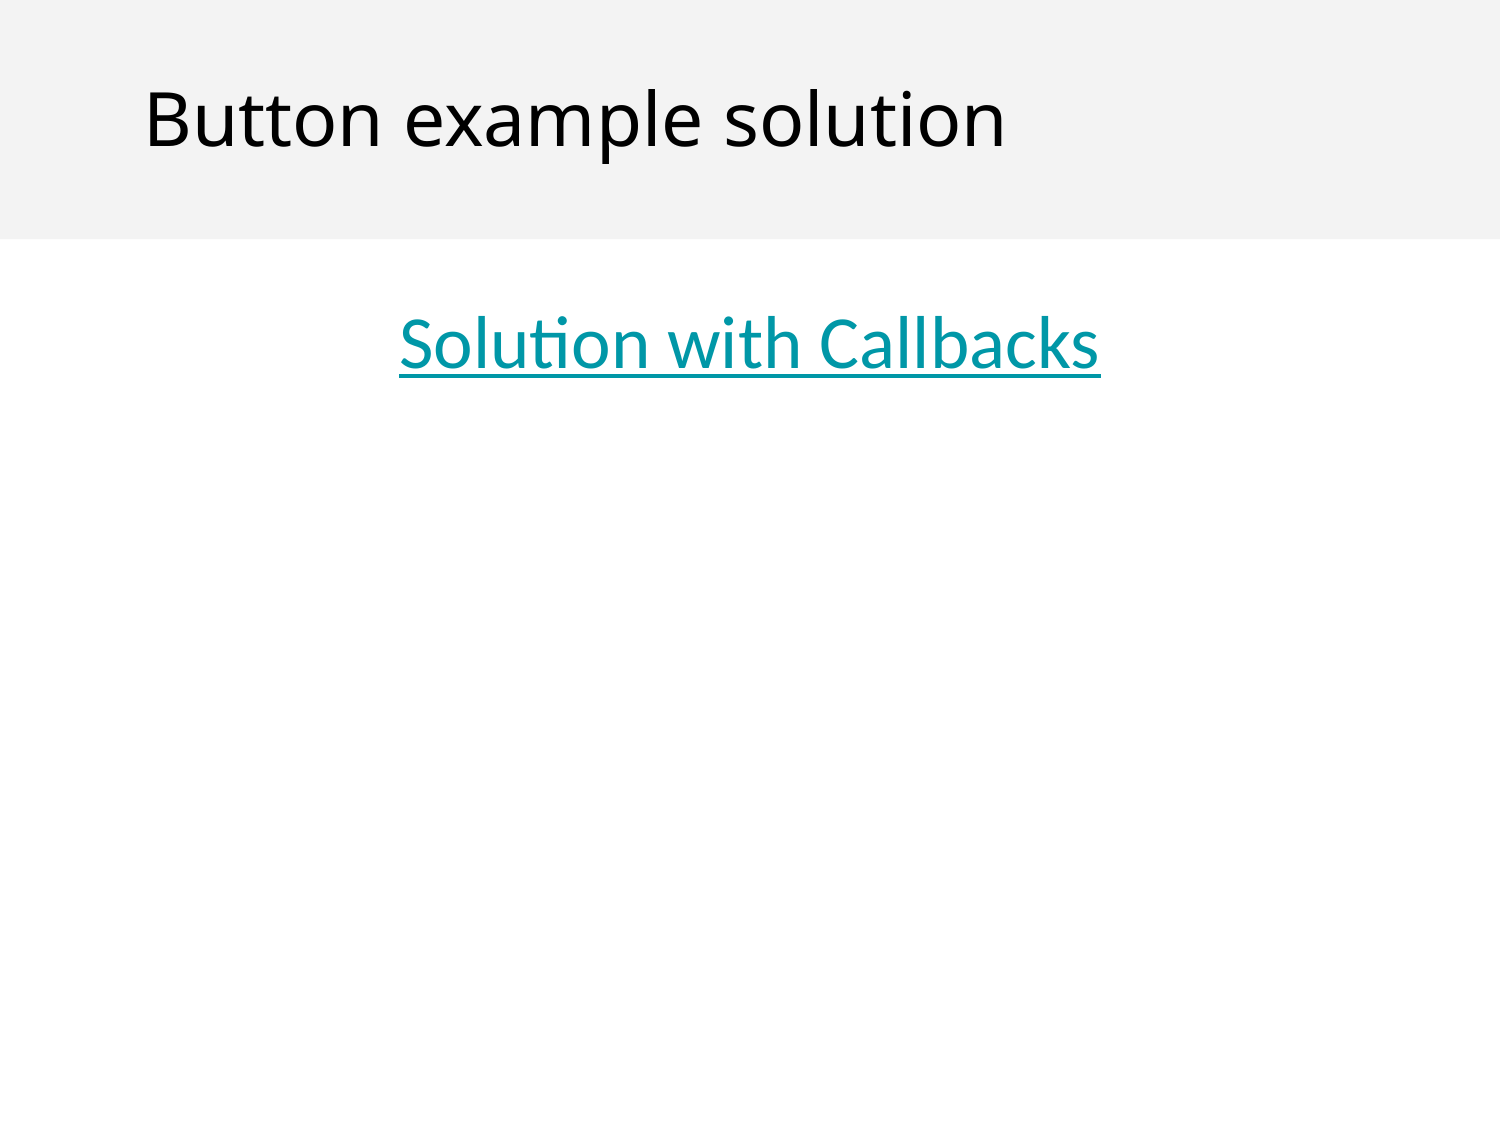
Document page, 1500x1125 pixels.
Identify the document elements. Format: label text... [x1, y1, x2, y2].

title Button example solution [128, 56, 1372, 183]
list Solution with Callbacks [128, 265, 1372, 1054]
